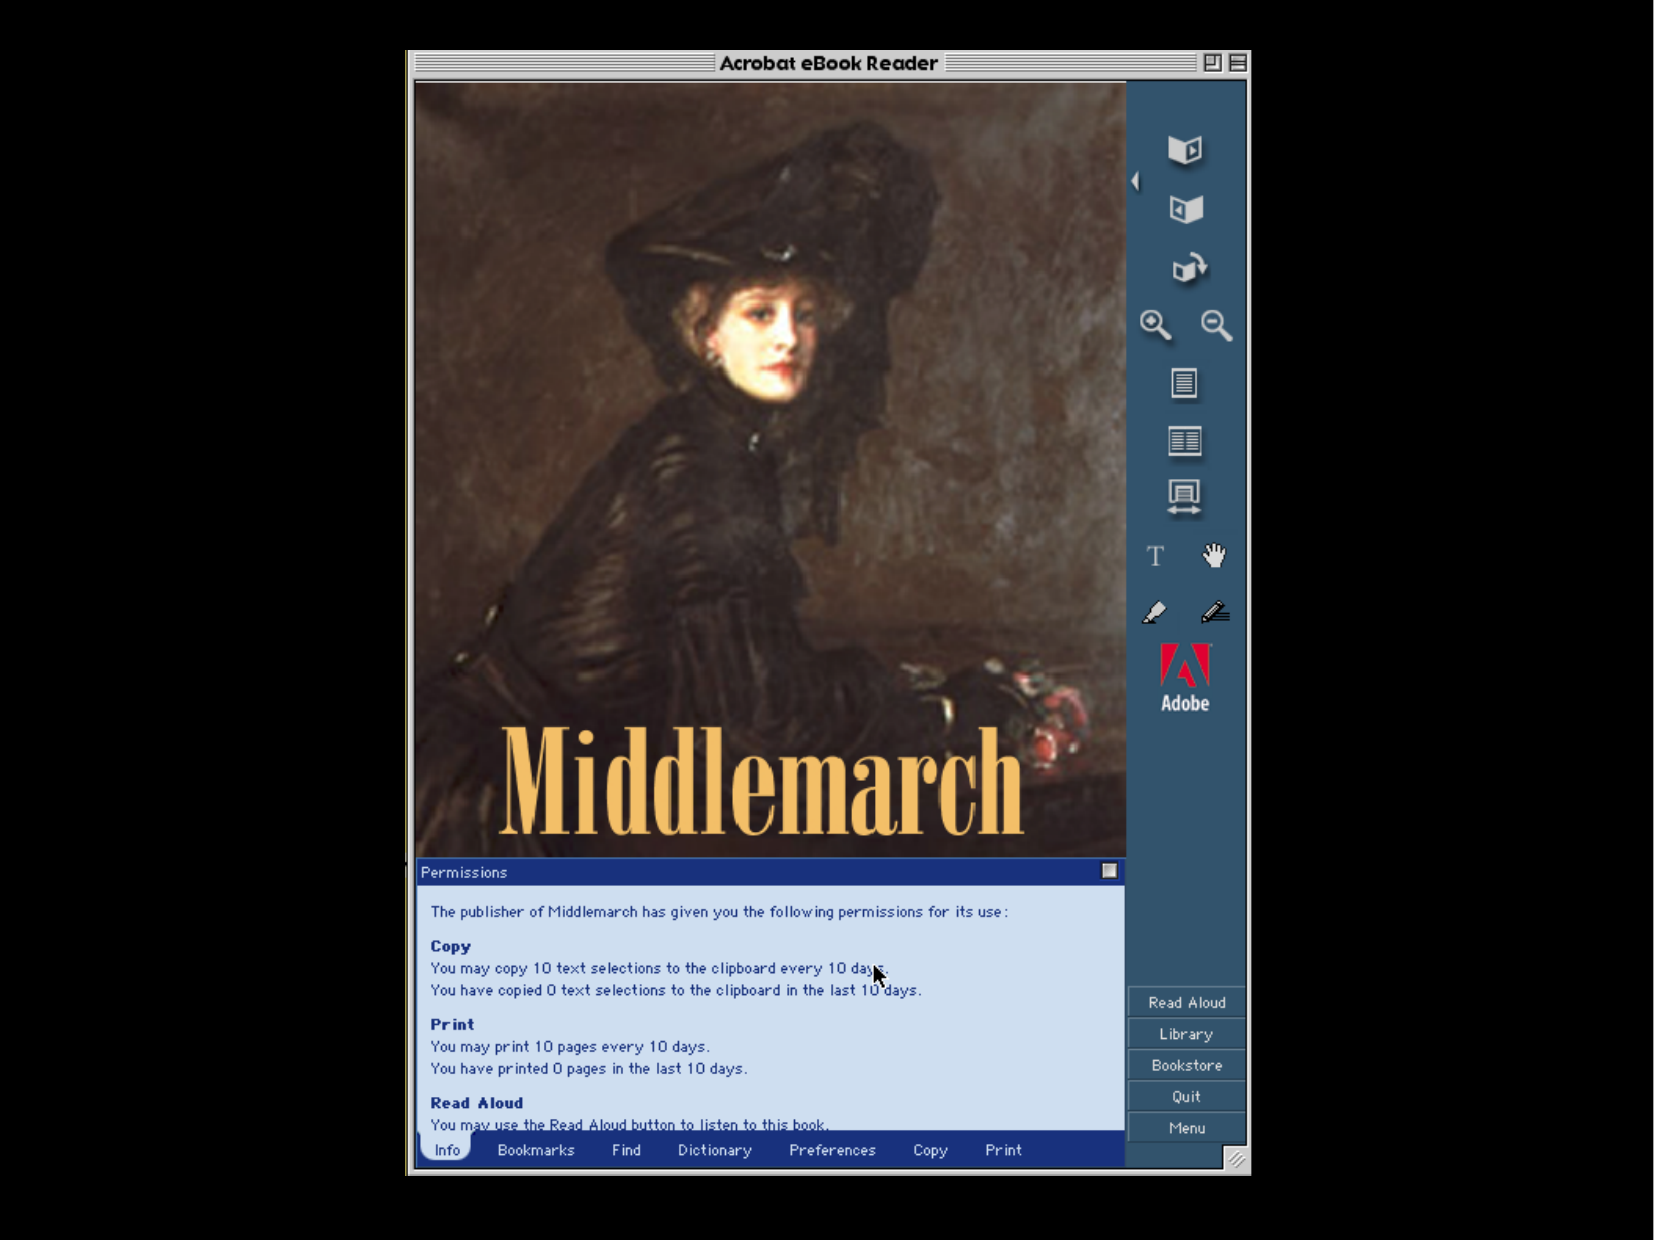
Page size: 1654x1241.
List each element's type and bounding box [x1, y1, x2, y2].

picture [405, 50, 1252, 1176]
